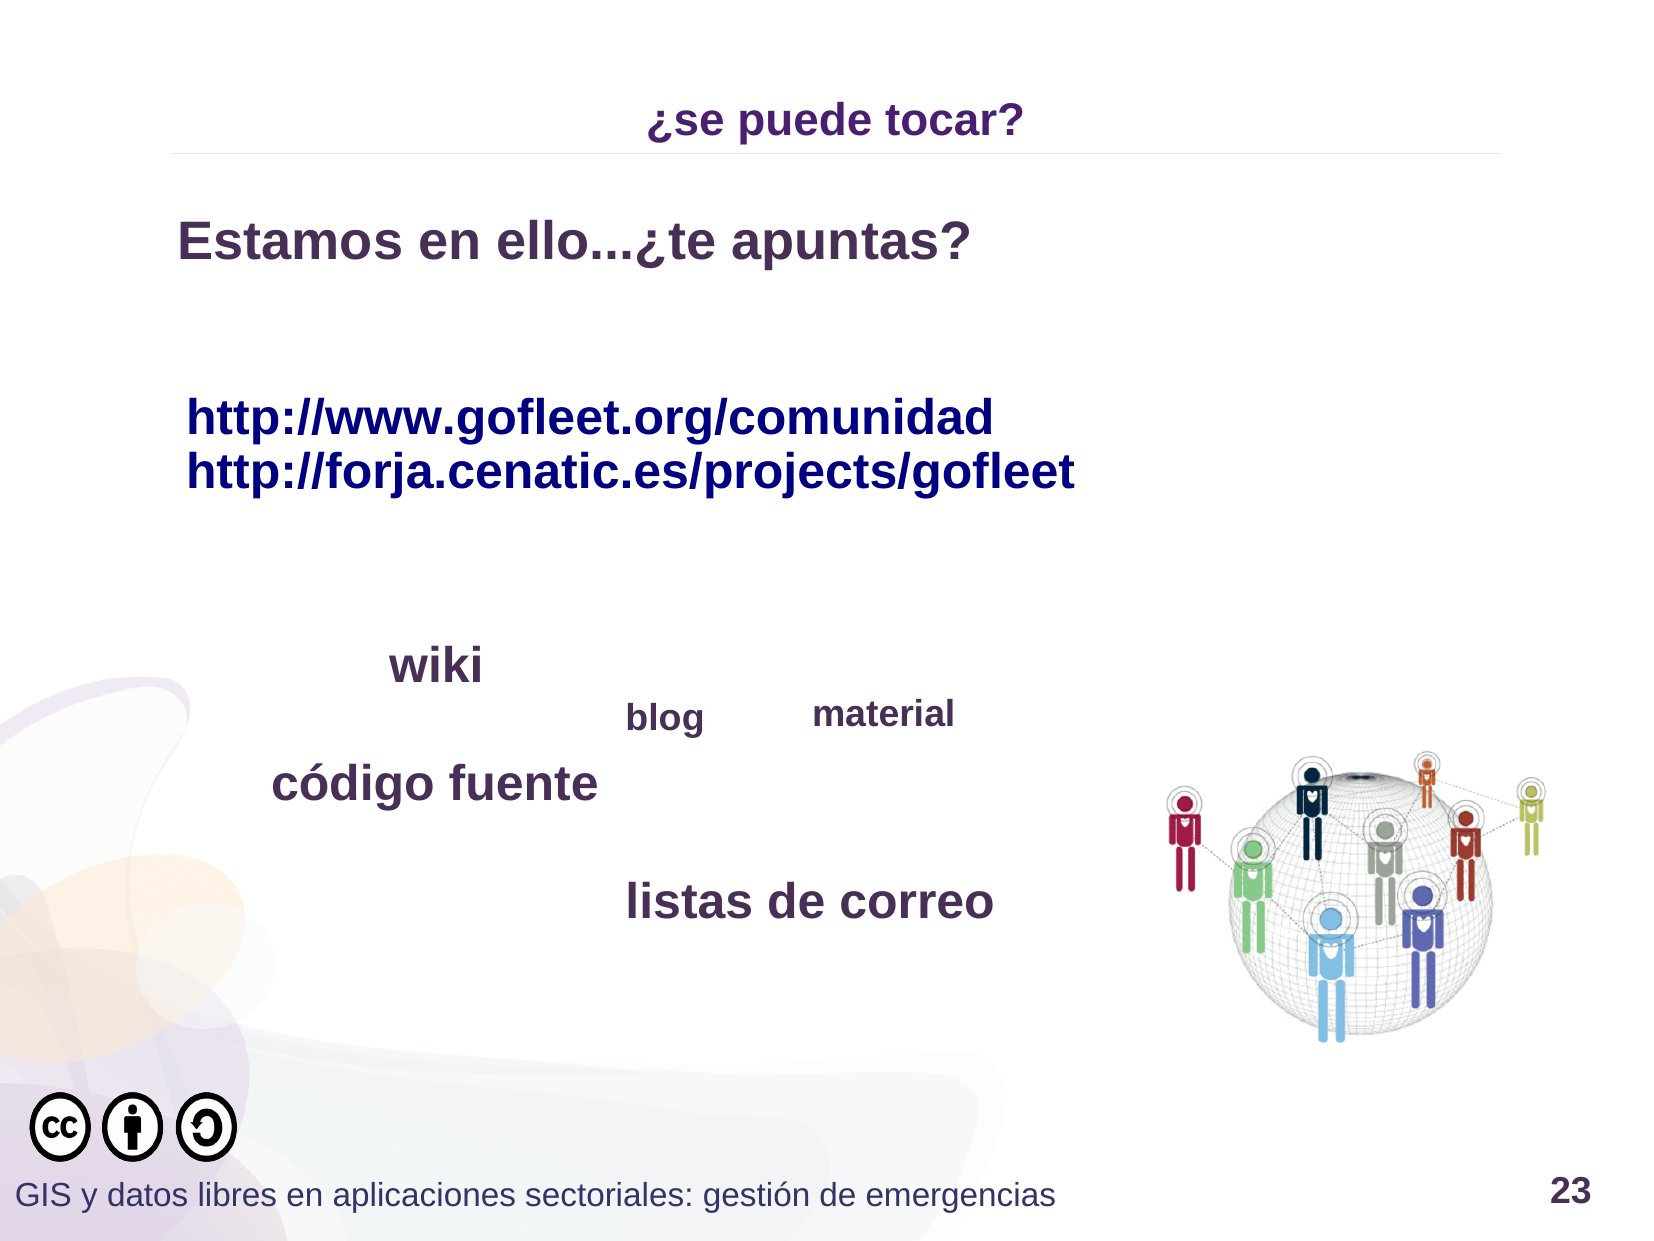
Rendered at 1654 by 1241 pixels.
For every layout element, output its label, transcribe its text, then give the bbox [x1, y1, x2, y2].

text_box blog [610, 690, 720, 755]
text_box ¿se puede tocar? [171, 88, 1501, 153]
text_box wiki [374, 631, 499, 712]
text_box código fuente [256, 750, 614, 830]
picture [0, 673, 1017, 1241]
text_box http://www.gofleet.org/comunidadhttp://forja.cenatic.es/projects/gofleet [171, 383, 1176, 613]
text_box material [797, 686, 971, 751]
picture [1162, 744, 1554, 1069]
text_box Estamos en ello...¿te apuntas? [177, 210, 1300, 296]
text_box ¿se puede tocar? [171, 154, 1501, 163]
text_box listas de correo [610, 868, 1011, 948]
